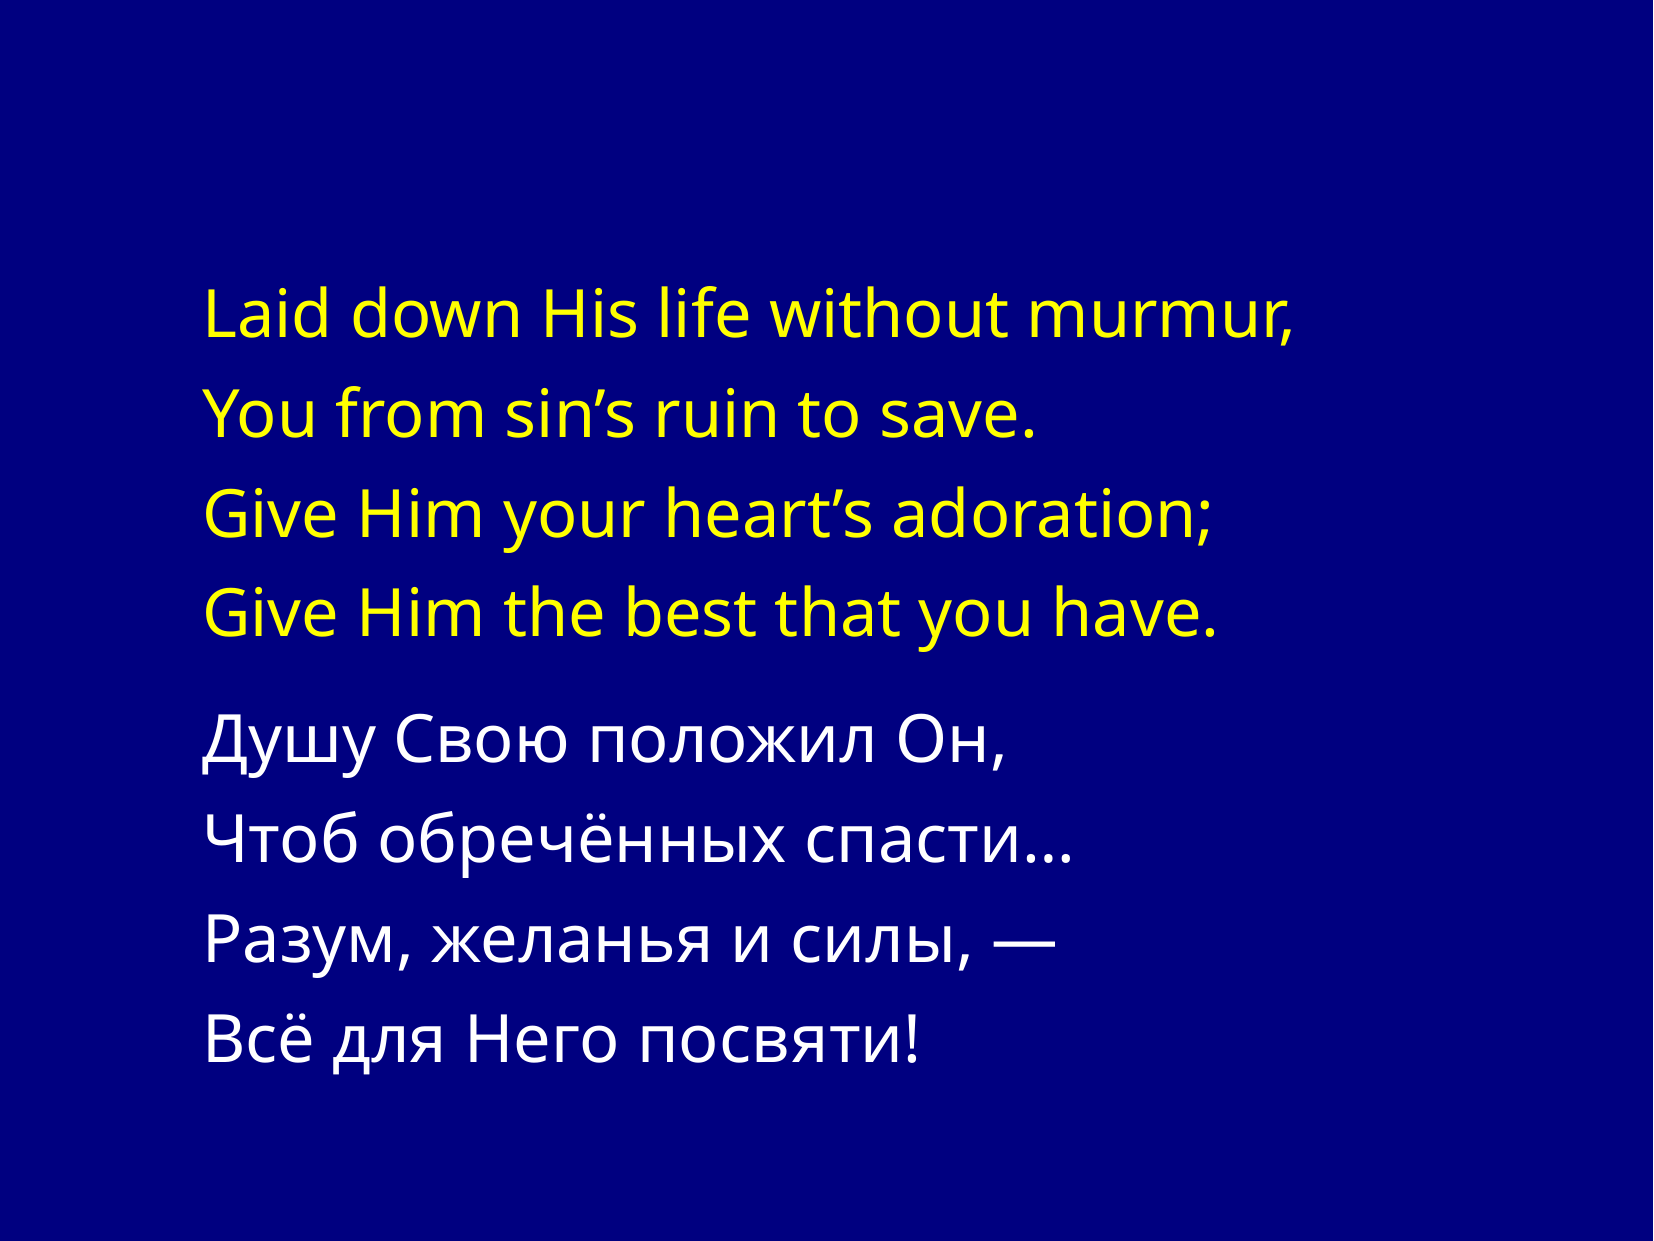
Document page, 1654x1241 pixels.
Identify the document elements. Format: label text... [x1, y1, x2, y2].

text_box Душу Свою положил Он, Чтоб обречённых спасти… Разум, желанья и силы, — Всё для Него посвяти! [75, 675, 1576, 1163]
text_box Laid down His life without murmur, You from sin’s ruin to save. Give Him your heart’s adoration; Give Him the best that you have. [75, 150, 1576, 638]
